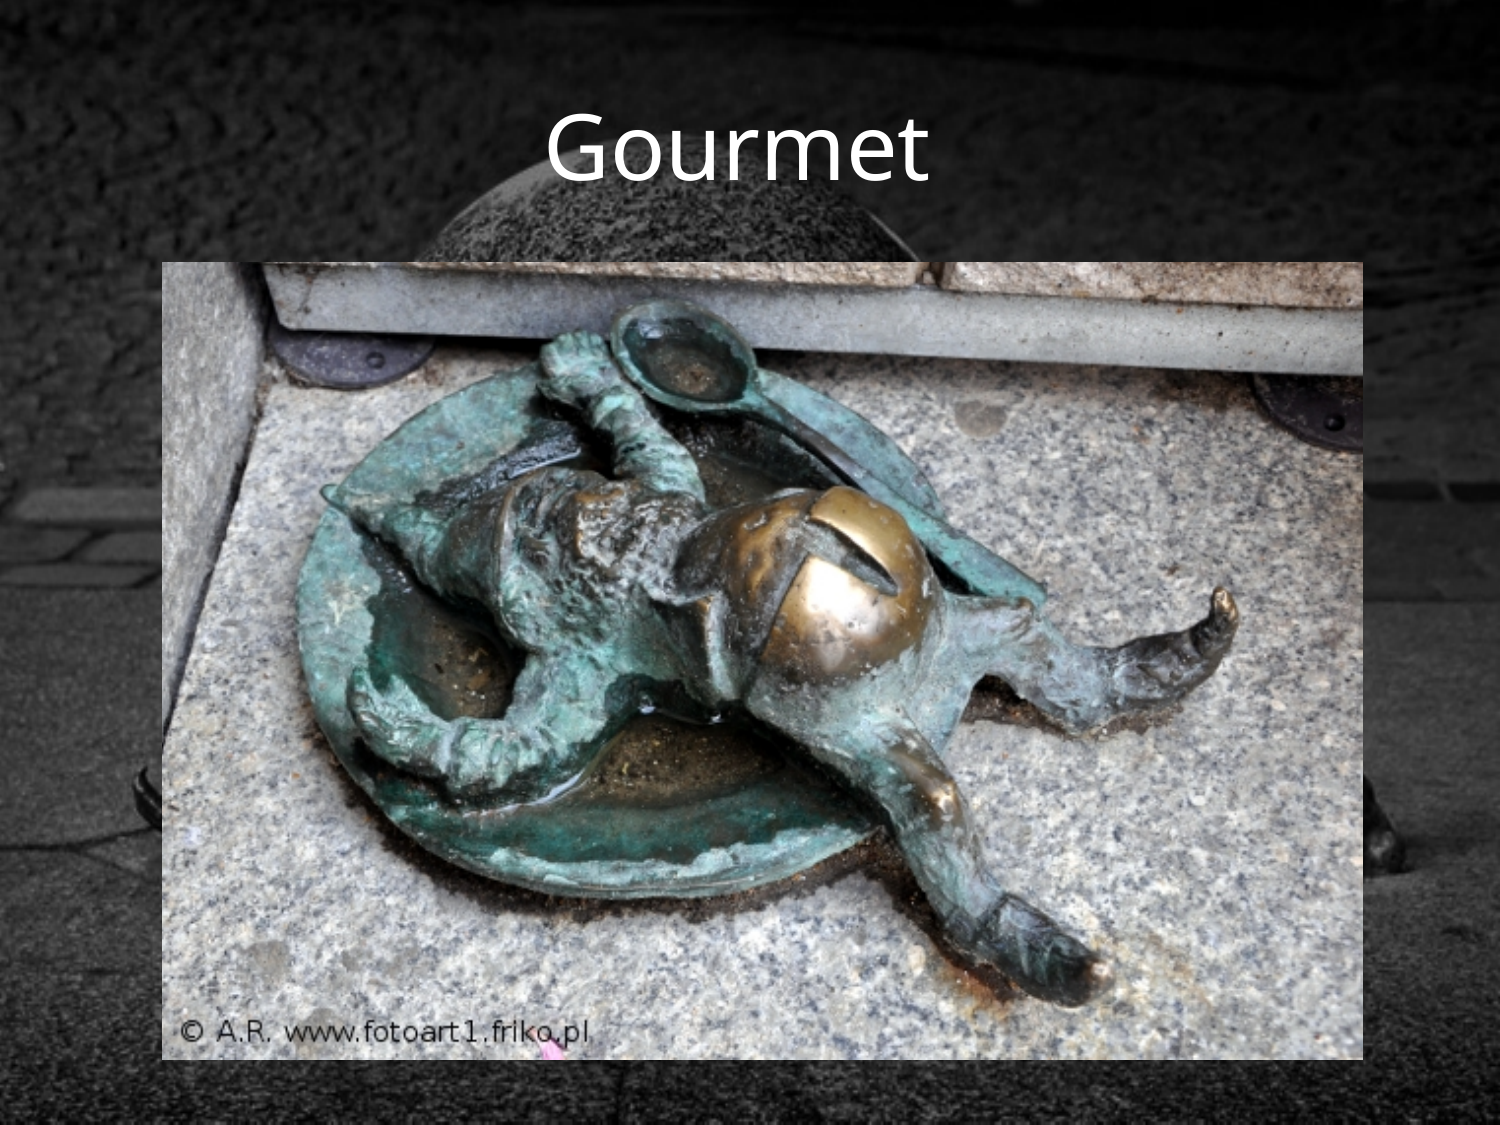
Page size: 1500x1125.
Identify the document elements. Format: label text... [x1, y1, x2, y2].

title Gourmet [99, 50, 1375, 238]
picture [162, 262, 1363, 1060]
